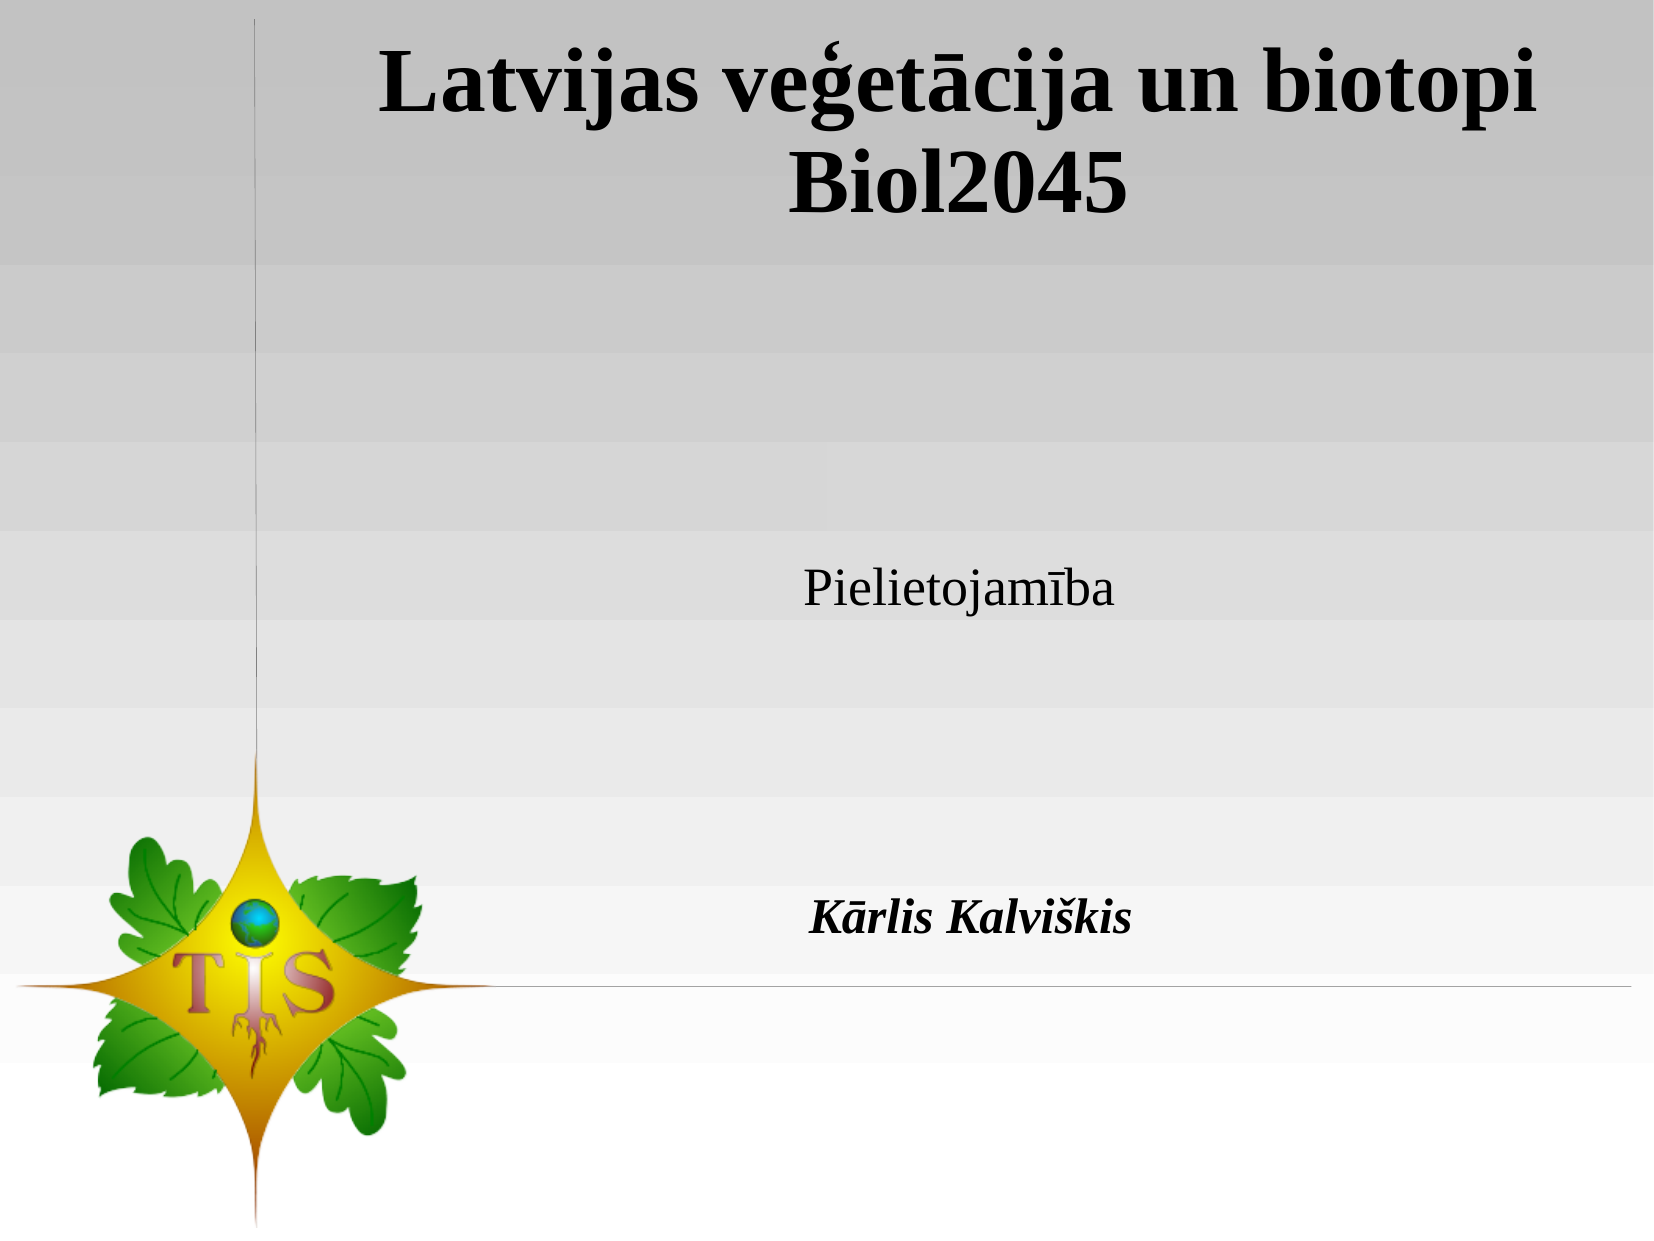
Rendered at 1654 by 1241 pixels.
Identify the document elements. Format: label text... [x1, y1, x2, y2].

title Pielietojamība [295, 314, 1625, 861]
picture [0, 0, 1654, 1241]
